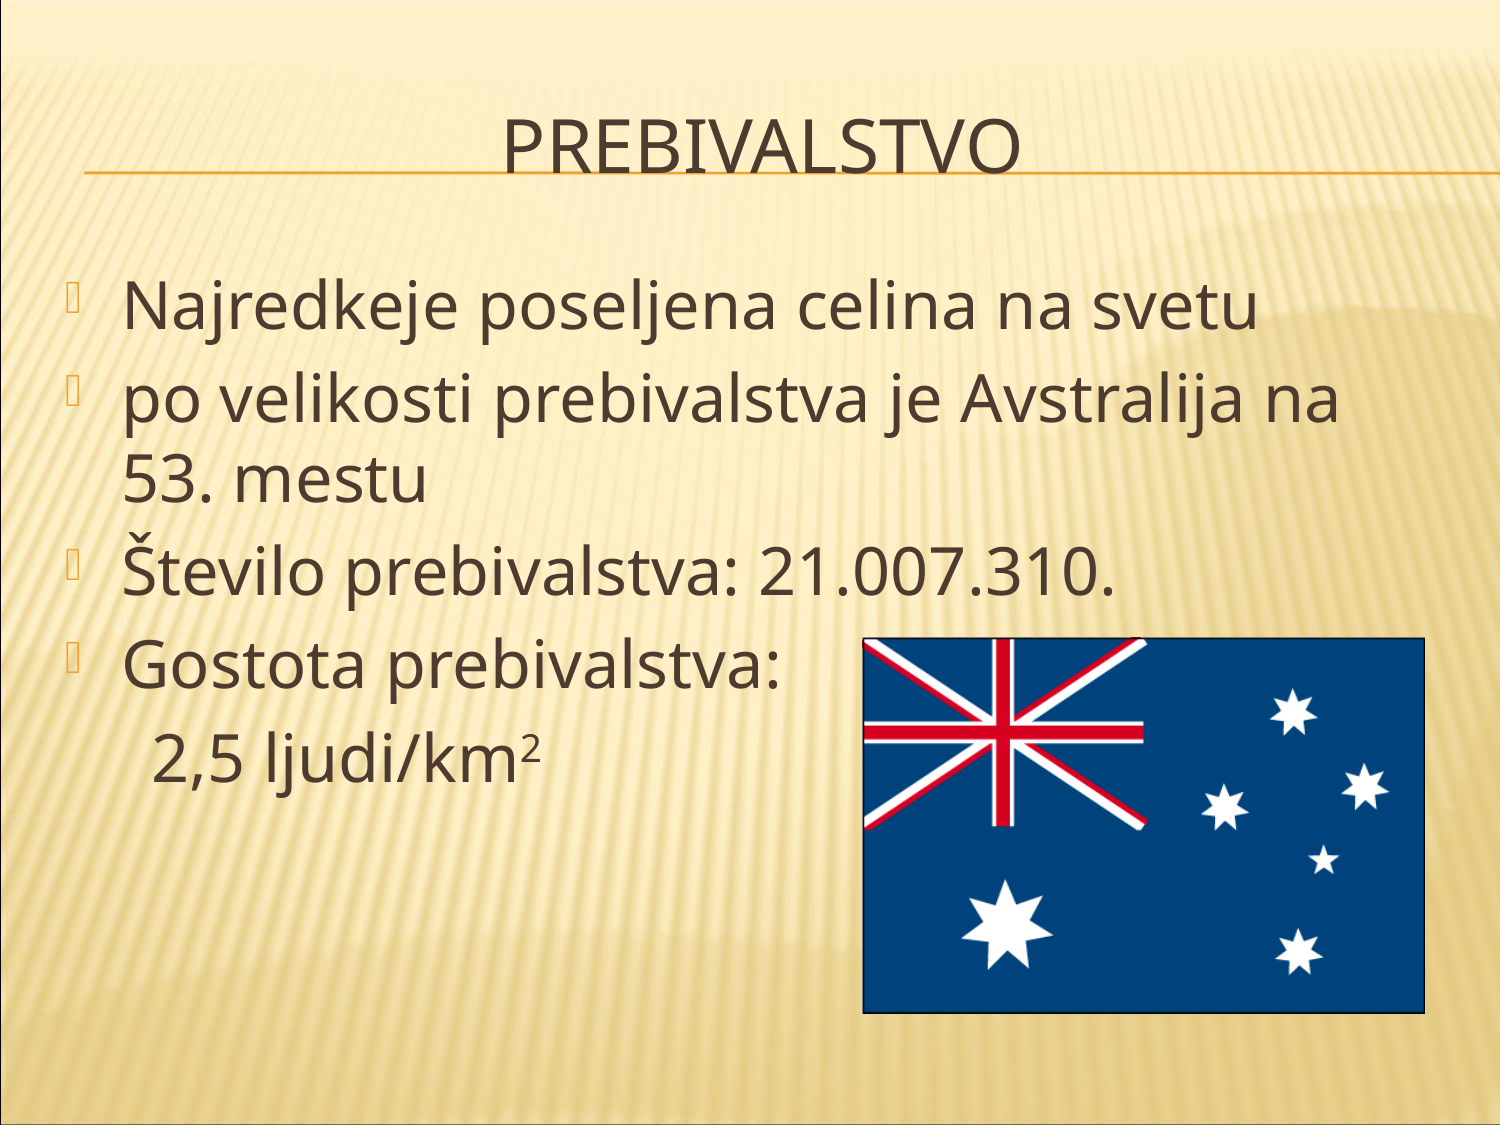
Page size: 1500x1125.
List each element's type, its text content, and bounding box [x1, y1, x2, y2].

title PREBIVALSTVO [50, 75, 1475, 213]
picture [0, 0, 1500, 1125]
list Najredkeje poseljena celina na svetu po velikosti prebivalstva je Avstralija na 53. mestu Število prebivalstva: 21.007.310. Gostota prebivalstva: 2,5 ljudi/km2 [50, 254, 1463, 1063]
